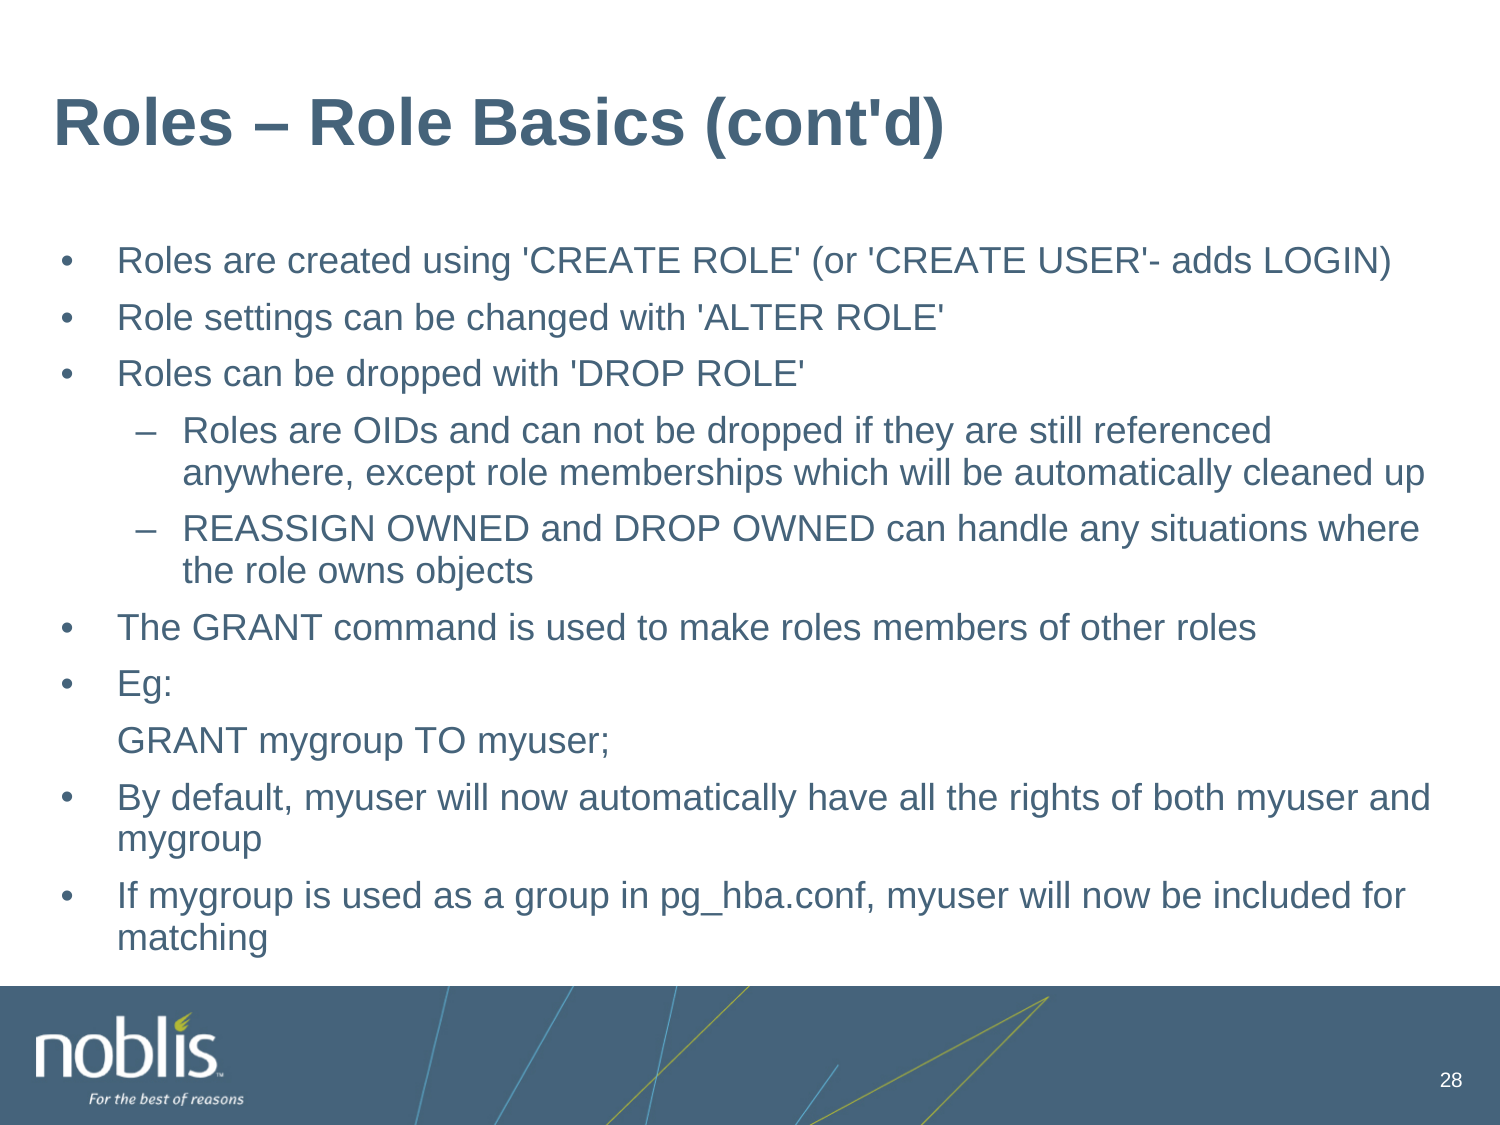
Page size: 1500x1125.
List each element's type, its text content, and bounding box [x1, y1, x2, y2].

title Roles – Role Basics (cont'd) [53, 38, 1438, 211]
picture [0, 986, 1500, 1125]
list Roles are created using 'CREATE ROLE' (or 'CREATE USER'- adds LOGIN) Role settings can be changed with 'ALTER ROLE' Roles can be dropped with 'DROP ROLE' Roles are OIDs and can not be dropped if they are still referenced anywhere, except role memberships which will be automatically cleaned up REASSIGN OWNED and DROP OWNED can handle any situations where the role owns objects The GRANT command is used to make roles members of other roles Eg: GRANT mygroup TO myuser; By default, myuser will now automatically have all the rights of both myuser and mygroup If mygroup is used as a group in pg_hba.conf, myuser will now be included for matching [60, 239, 1437, 968]
